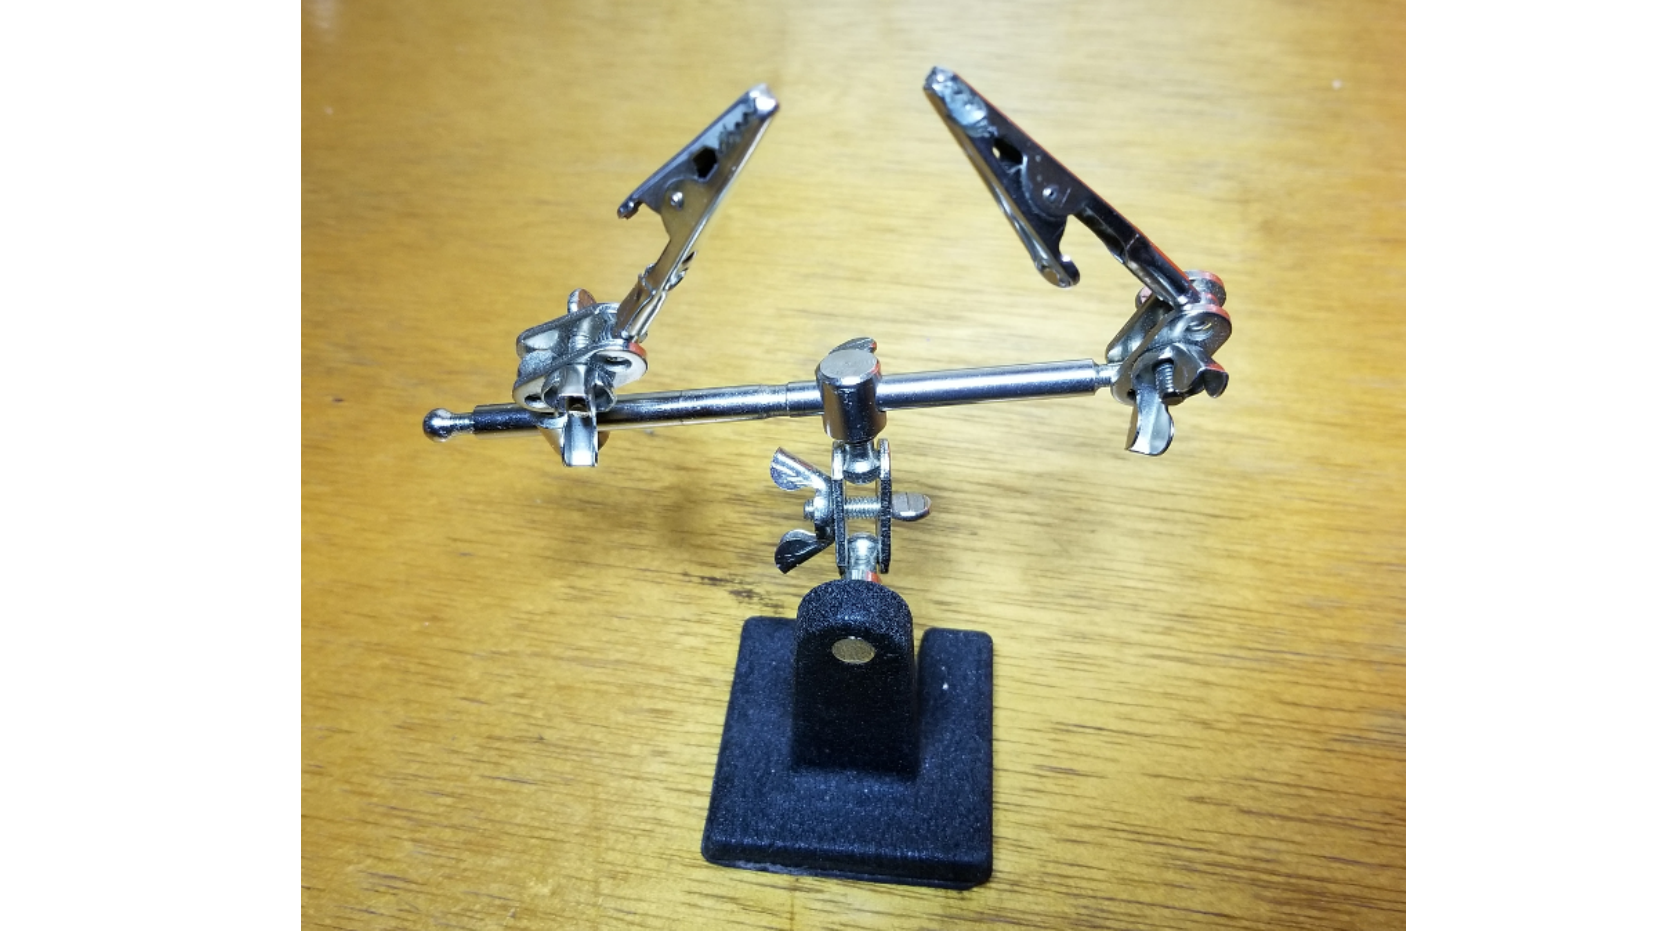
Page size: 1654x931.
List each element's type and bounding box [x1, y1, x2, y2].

picture [301, 0, 1406, 931]
